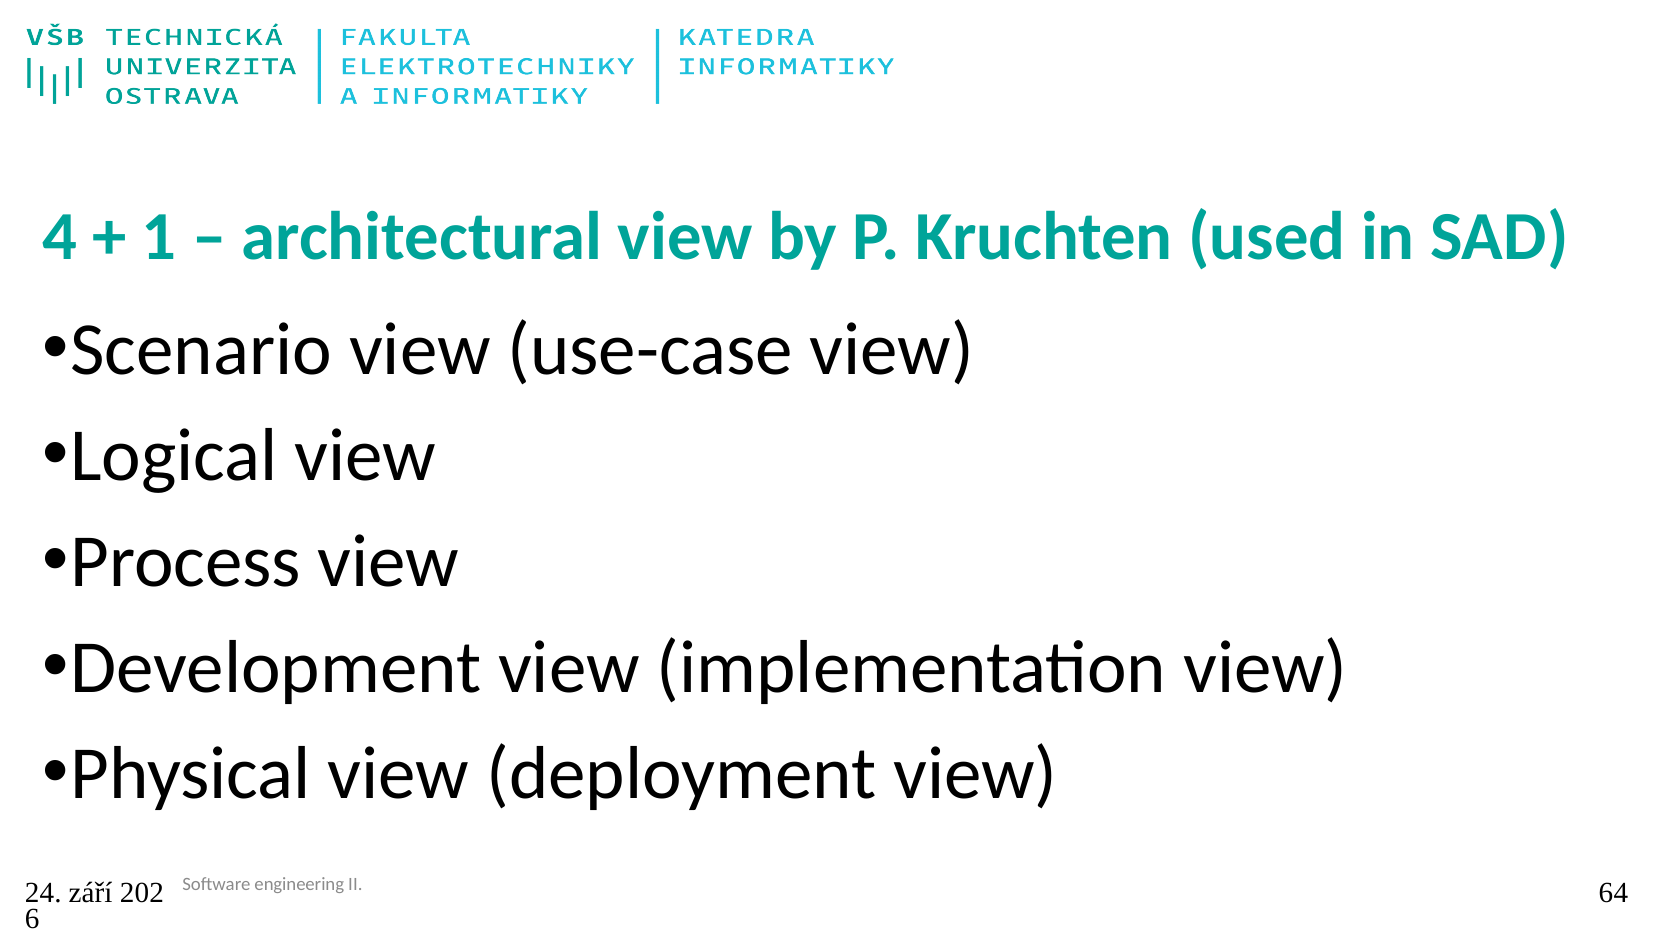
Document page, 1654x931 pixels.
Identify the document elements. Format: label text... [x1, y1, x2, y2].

list Scenario view (use-case view) Logical view Process view Development view (implementation view) Physical view (deployment view) [27, 302, 1628, 842]
footer Software engineering II. [167, 862, 1516, 904]
picture [26, 23, 894, 104]
title 4 + 1 – architectural view by P. Kruchten (used in SAD) [27, 142, 1628, 282]
